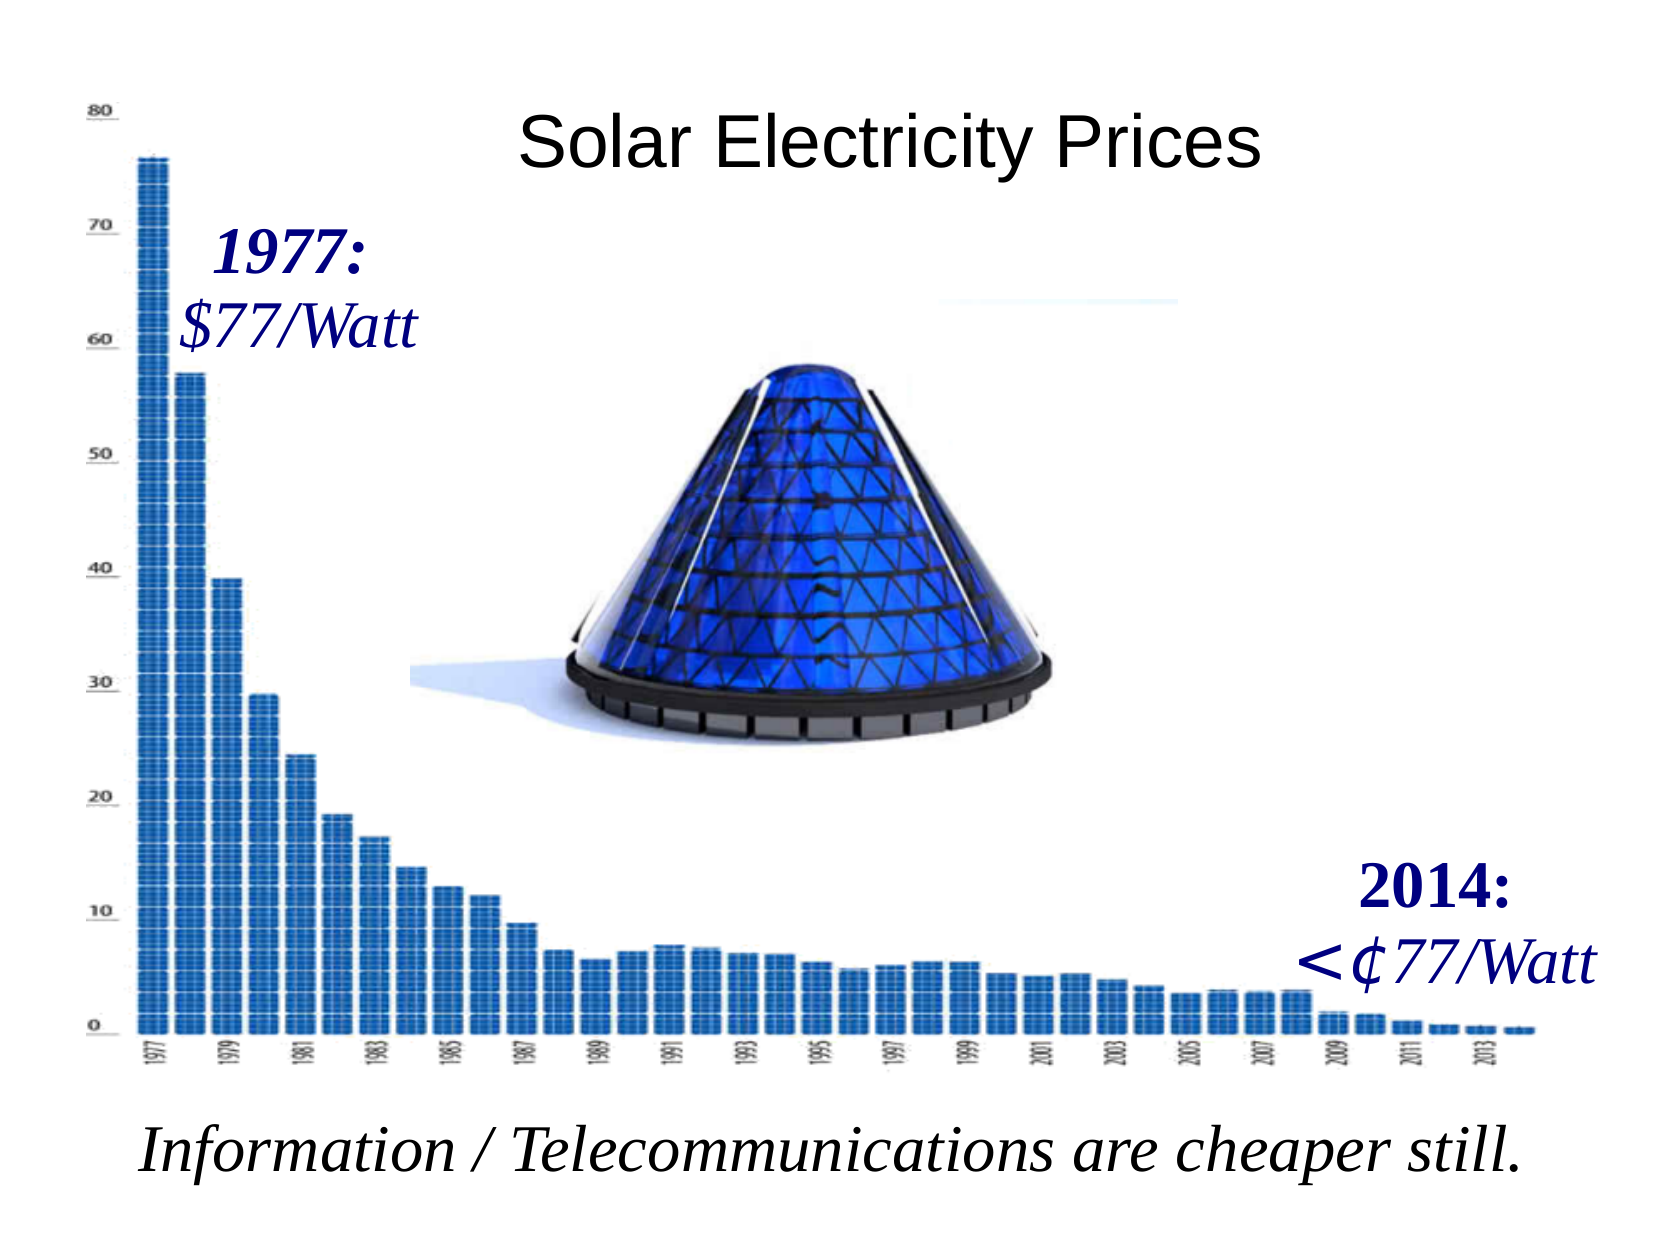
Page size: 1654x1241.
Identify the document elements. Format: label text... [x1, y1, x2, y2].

title Solar Electricity Prices [204, 37, 1577, 245]
text_box 1977: $77/Watt [68, 214, 529, 363]
picture [86, 102, 204, 214]
text_box Information / Telecommunications are cheaper still. [12, 1045, 1653, 1241]
text_box 2014: <¢77/Watt [1214, 847, 1653, 1000]
picture [86, 245, 1550, 1045]
